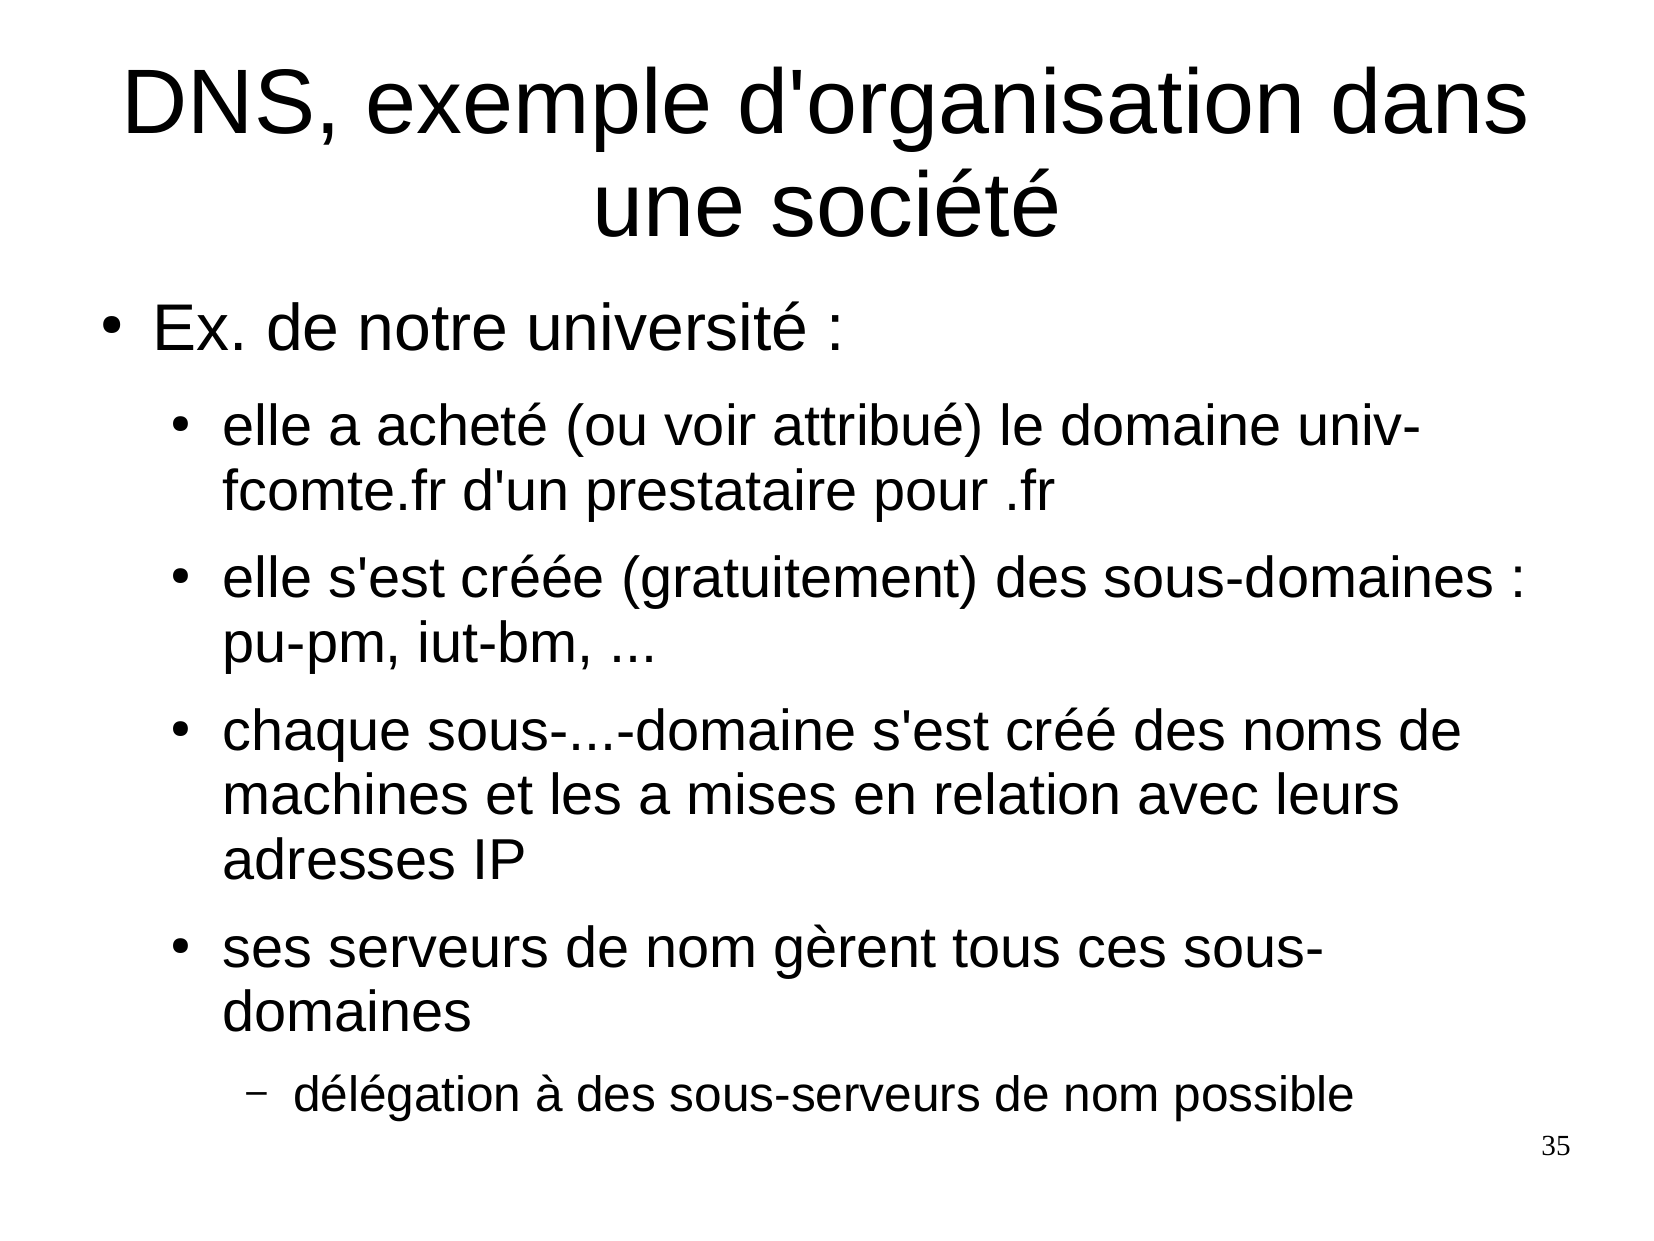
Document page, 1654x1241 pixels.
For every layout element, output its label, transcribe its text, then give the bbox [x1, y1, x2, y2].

title DNS, exemple d'organisation dans une société [82, 50, 1571, 256]
list Ex. de notre université : elle a acheté (ou voir attribué) le domaine univ-fcomte.fr d'un prestataire pour .fr elle s'est créée (gratuitement) des sous-domaines : pu-pm, iut-bm, ... chaque sous-...-domaine s'est créé des noms de machines et les a mises en relation avec leurs adresses IP ses serveurs de nom gèrent tous ces sous-domaines délégation à des sous-serveurs de nom possible [82, 290, 1571, 1130]
